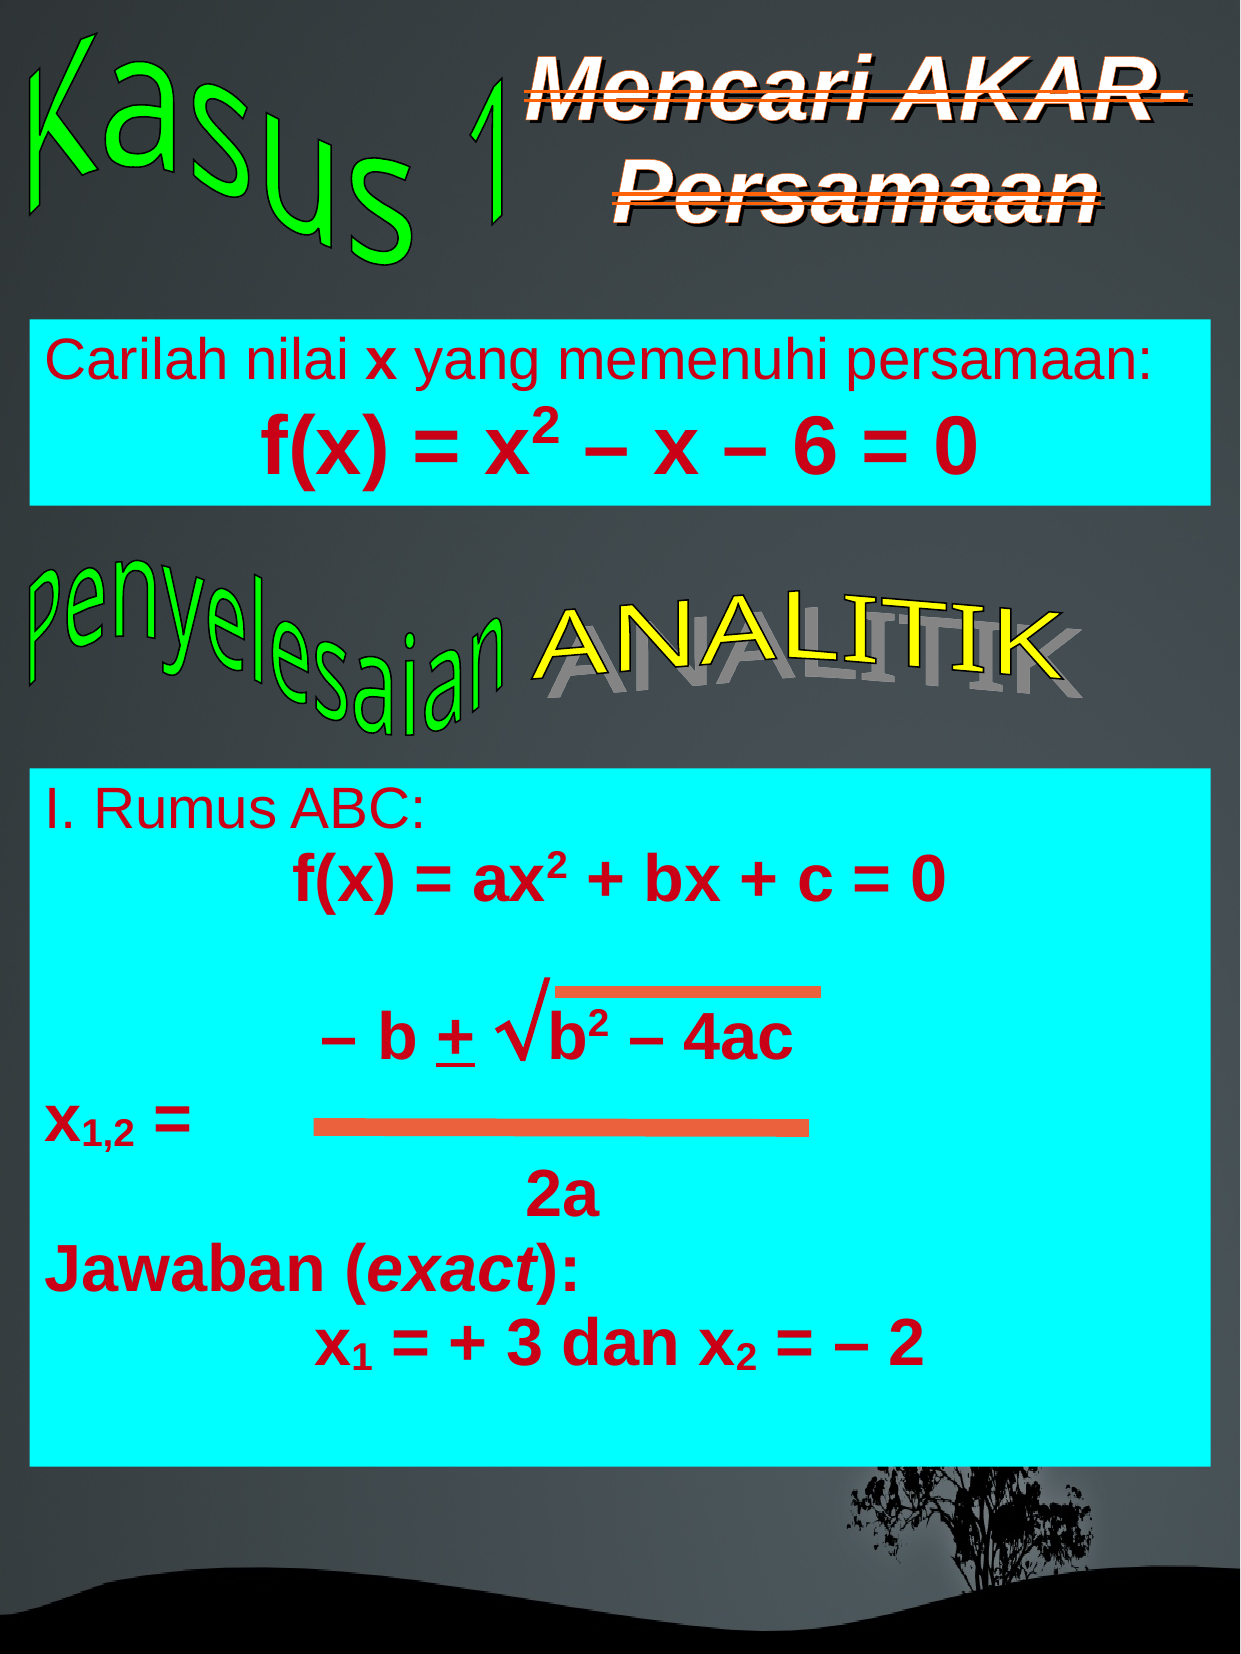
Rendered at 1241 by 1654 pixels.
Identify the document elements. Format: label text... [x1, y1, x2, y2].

text_box Penyelesaian [405, 660, 414, 736]
text_box Carilah nilai x yang memenuhi persamaan: f(x) = x2 – x – 6 = 0 [29, 319, 1211, 506]
text_box ANALITIK [881, 597, 947, 668]
text_box Penyelesaian [208, 588, 245, 671]
text_box ANALITIK [844, 594, 876, 664]
text_box Penyelesaian [472, 618, 502, 713]
text_box Penyelesaian [254, 574, 262, 684]
text_box Penyelesaian [67, 567, 104, 647]
text_box Kasus 1 [193, 83, 249, 198]
text_box Kasus 1 [351, 157, 412, 266]
text_box Penyelesaian [424, 649, 461, 732]
text_box ANALITIK [952, 603, 984, 673]
text_box Mencari AKAR-Persamaan [472, 29, 1241, 250]
text_box ANALITIK [1000, 607, 1063, 680]
text_box Penyelesaian [161, 565, 205, 676]
picture [0, 0, 1241, 1654]
text_box Penyelesaian [316, 641, 347, 721]
text_box Penyelesaian [354, 656, 392, 735]
text_box Kasus 1 [105, 61, 174, 173]
text_box Kasus 1 [266, 112, 332, 248]
text_box ANALITIK [788, 590, 837, 661]
text_box ANALITIK [699, 595, 777, 666]
text_box Kasus 1 [29, 33, 99, 215]
text_box Penyelesaian [272, 621, 309, 704]
text_box I. Rumus ABC: f(x) = ax2 + bx + c = 0 – b + √b2 – 4ac x1,2 = 2a Jawaban (exact): x1 = + 3 dan x2 = – 2 [29, 768, 1211, 1467]
text_box ANALITIK [620, 599, 689, 672]
text_box ANALITIK [531, 609, 609, 680]
text_box Penyelesaian [29, 569, 60, 686]
text_box Penyelesaian [115, 560, 155, 639]
